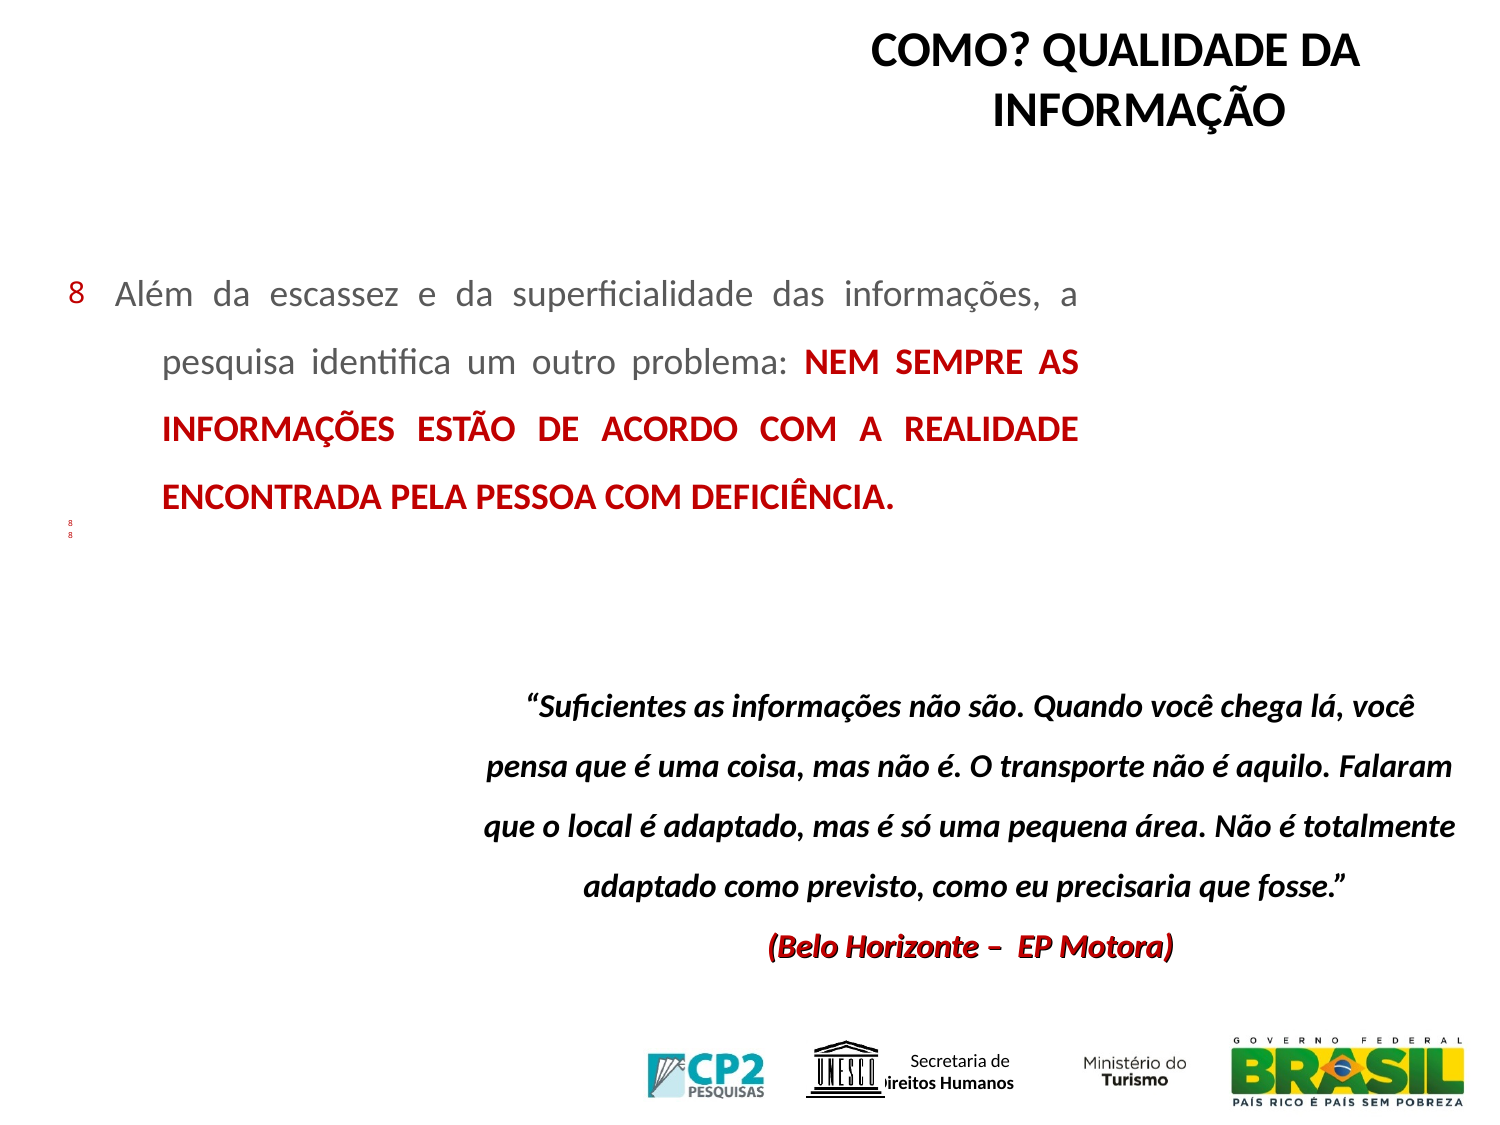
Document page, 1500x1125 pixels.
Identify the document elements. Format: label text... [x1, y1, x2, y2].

text_box COMO? Qualidade da Informação [732, 0, 1500, 154]
text_box Além da escassez e da superficialidade das informações, a pesquisa identifica um outro problema: Nem sempre as informações estão de acordo com a realidade encontrada pela pessoa com deficiência. [53, 239, 1095, 550]
text_box “Suficientes as informações não são. Quando você chega lá, você pensa que é uma coisa, mas não é. O transporte não é aquilo. Falaram que o local é adaptado, mas é só uma pequena área. Não é totalmente adaptado como previsto, como eu precisaria que fosse.” (Belo Horizonte – EP Motora) [468, 657, 1472, 971]
